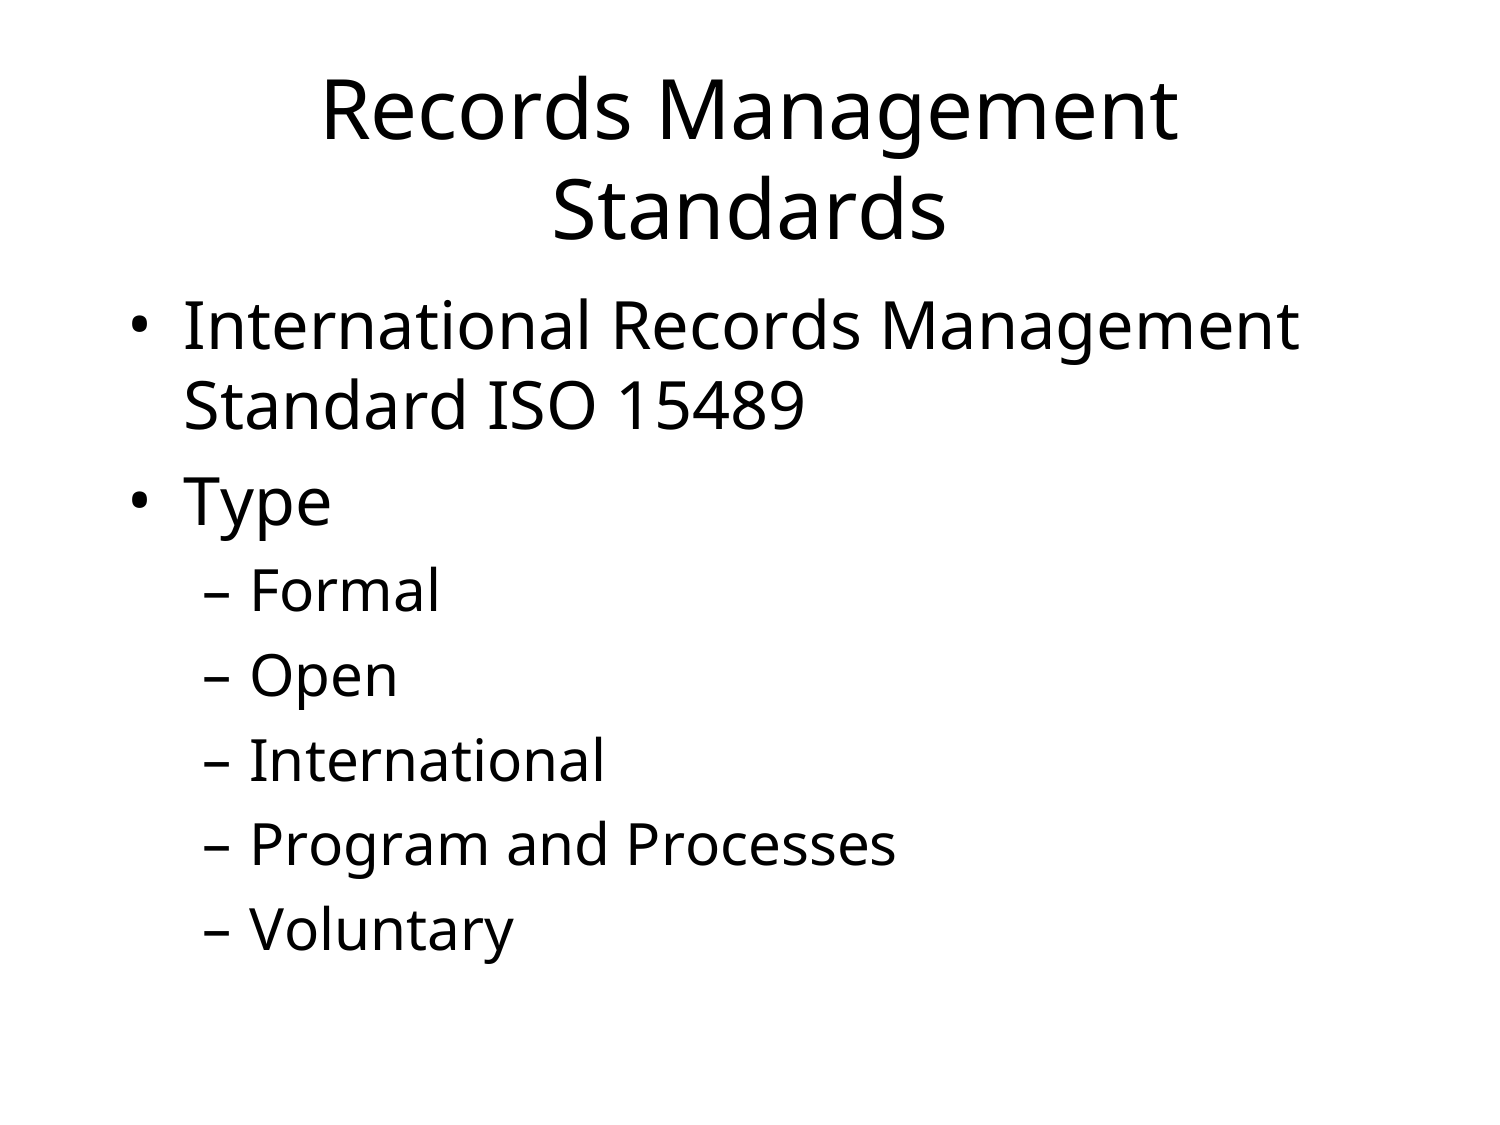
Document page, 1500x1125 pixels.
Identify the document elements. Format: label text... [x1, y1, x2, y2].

title Records Management Standards [112, 62, 1388, 250]
list International Records Management Standard ISO 15489 Type Formal Open International Program and Processes Voluntary [112, 275, 1388, 1001]
